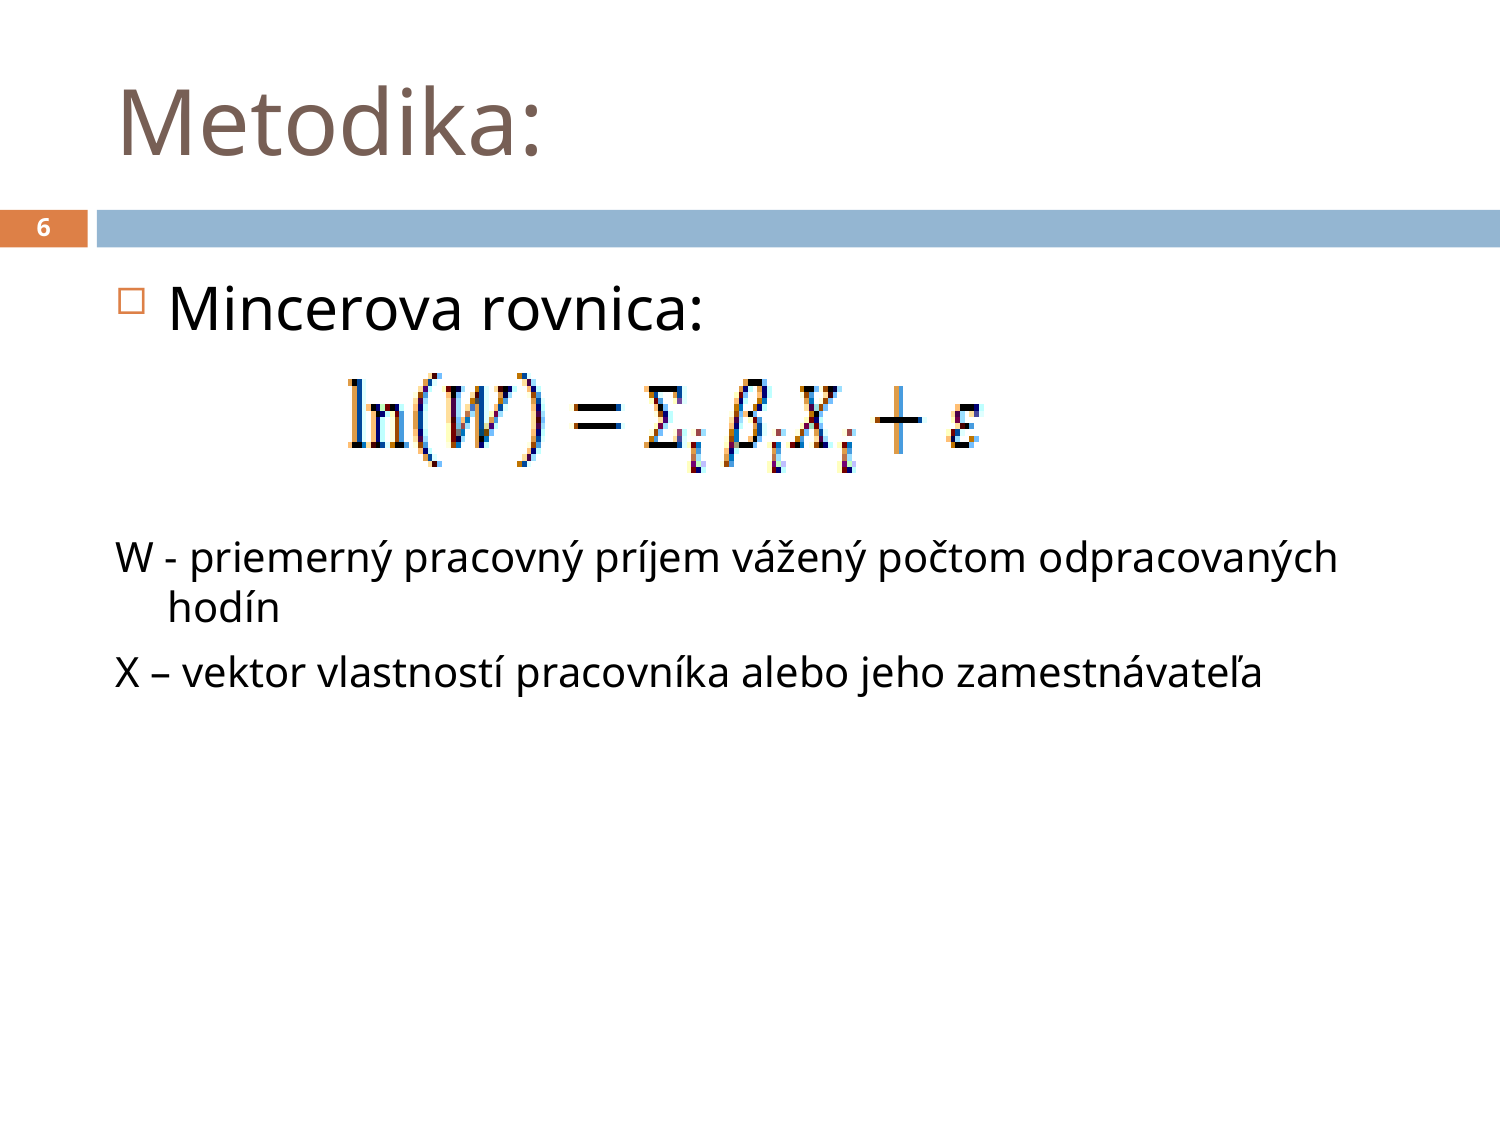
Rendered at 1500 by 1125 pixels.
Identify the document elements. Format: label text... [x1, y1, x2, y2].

text_box <number> [0, 208, 88, 249]
title Metodika: [100, 37, 1438, 201]
list Mincerova rovnica: W - priemerný pracovný príjem vážený počtom odpracovaných hodín X – vektor vlastností pracovníka alebo jeho zamestnávateľa [100, 262, 1438, 1000]
picture [348, 361, 984, 480]
